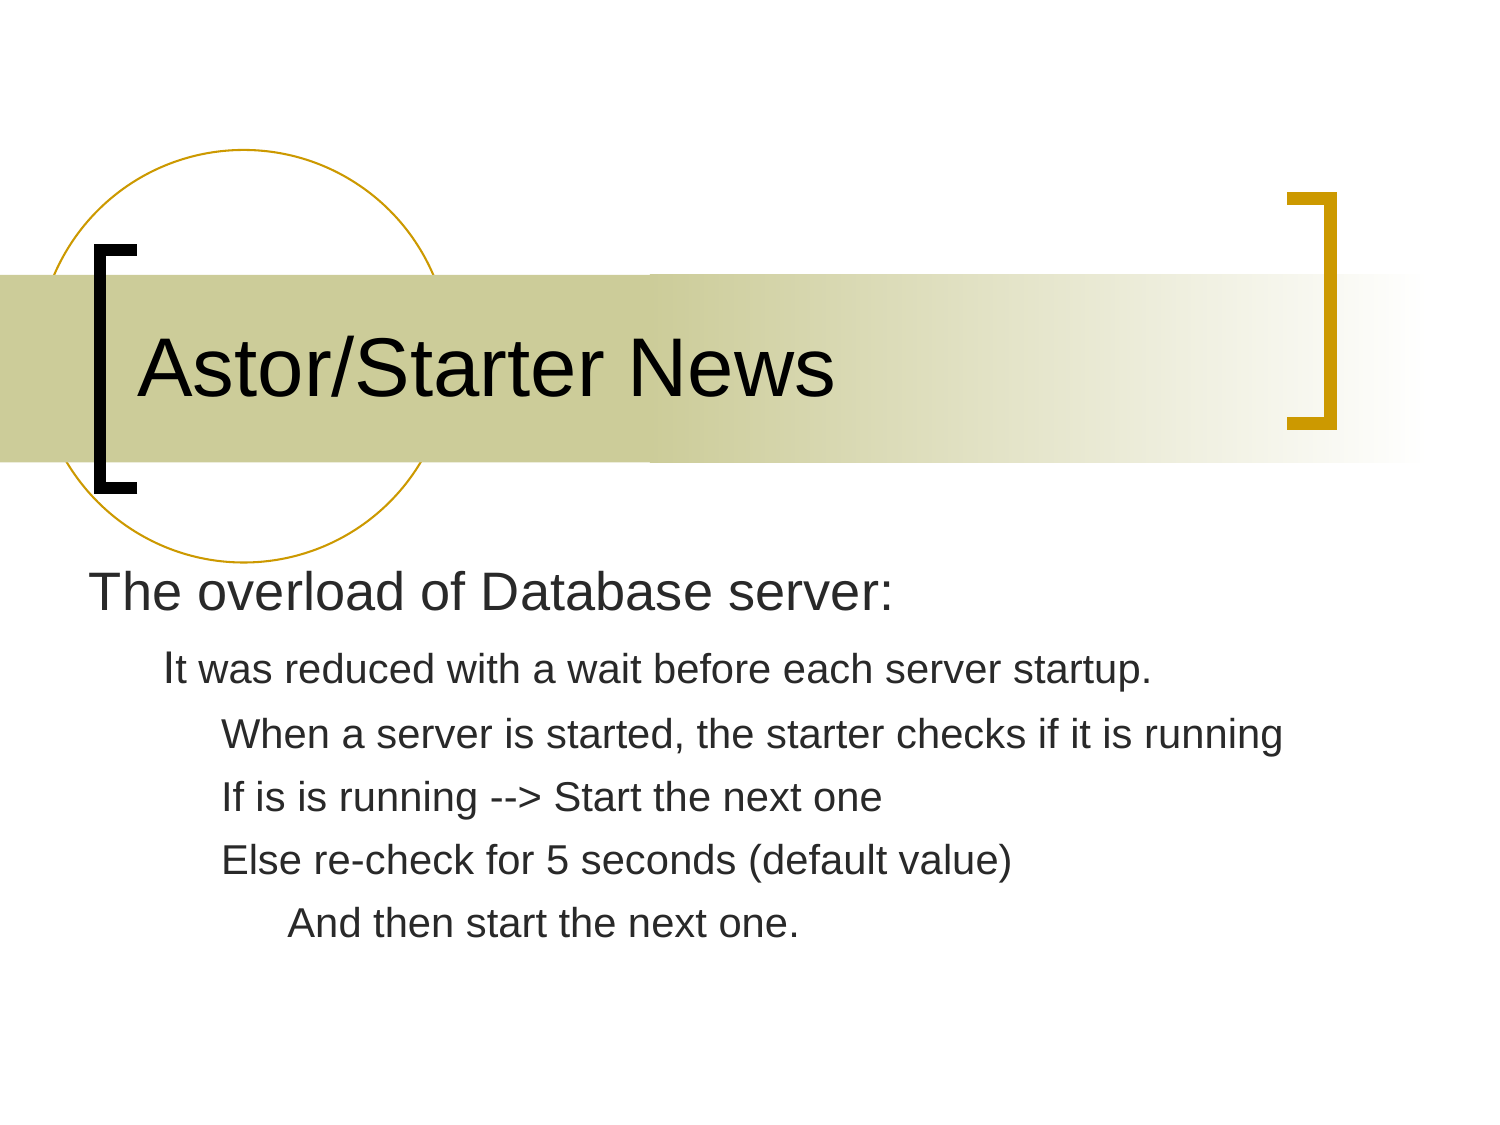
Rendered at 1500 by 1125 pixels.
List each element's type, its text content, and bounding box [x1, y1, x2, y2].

title Astor/Starter News [137, 236, 1300, 500]
subtitle The overload of Database server: It was reduced with a wait before each server startup. When a server is started, the starter checks if it is running If is is running --> Start the next one Else re-check for 5 seconds (default value) And then start the next one. [75, 501, 1329, 1006]
